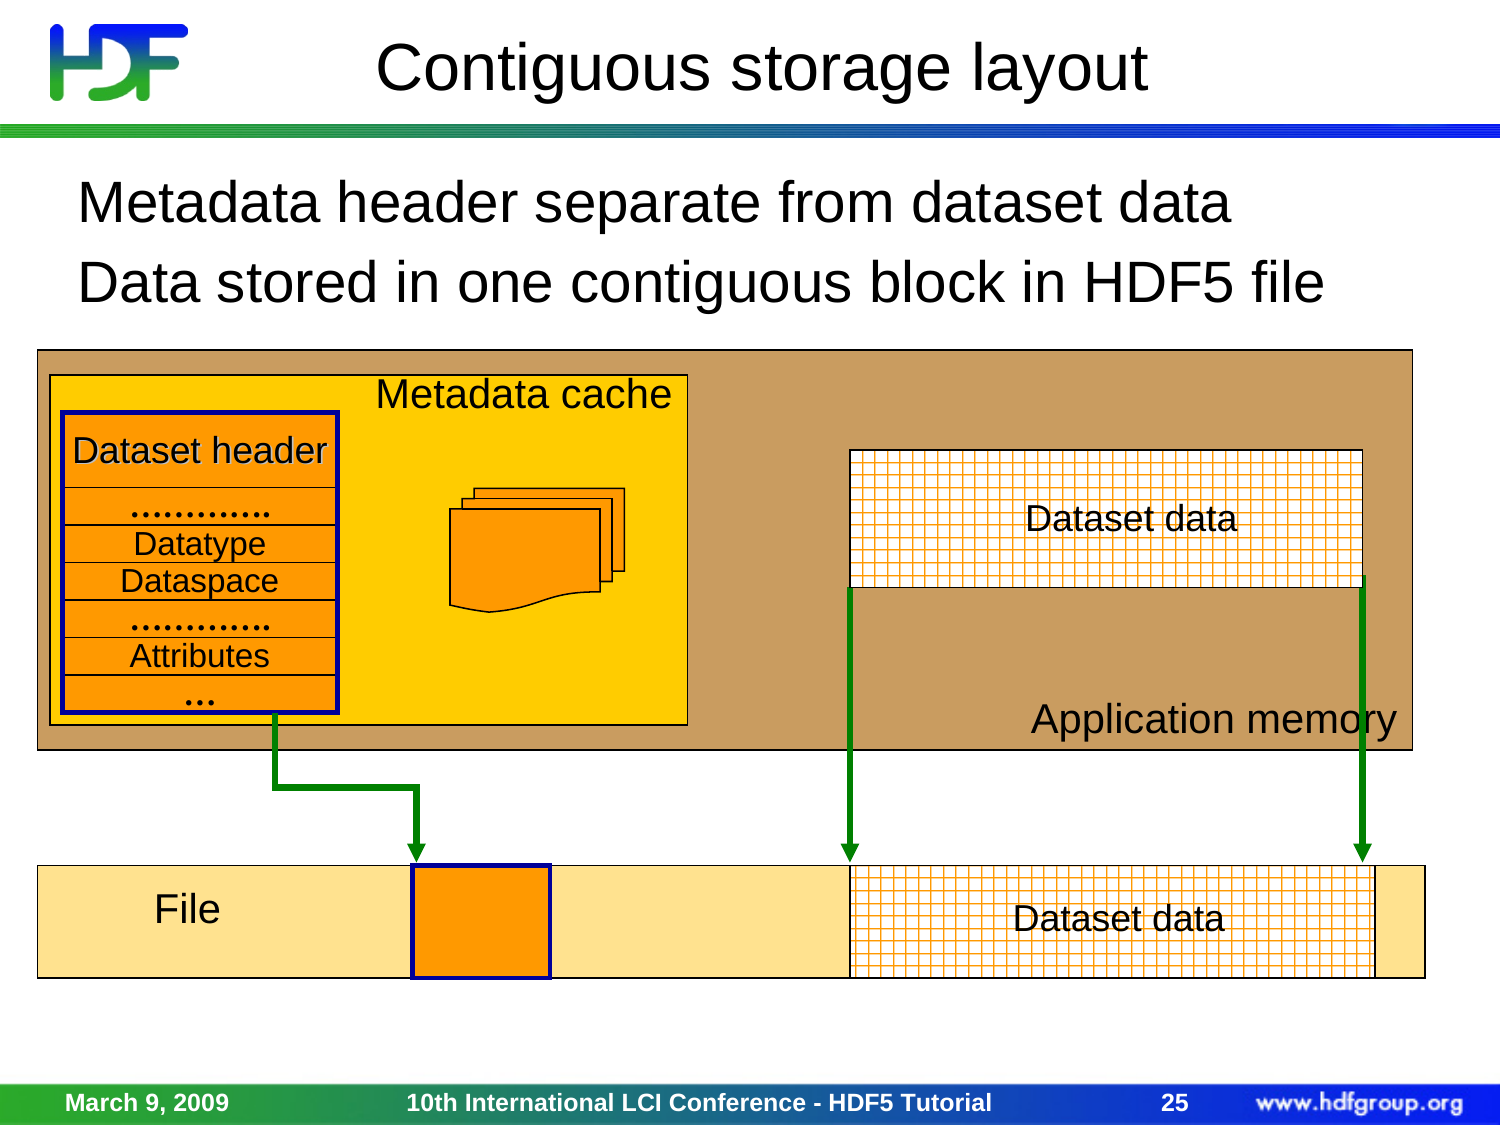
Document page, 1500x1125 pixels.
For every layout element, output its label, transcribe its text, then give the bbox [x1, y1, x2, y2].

title Contiguous storage layout [187, 22, 1338, 113]
text_box 10th International LCI Conference - HDF5 Tutorial [374, 1087, 1026, 1125]
text_box Application memory [37, 349, 1413, 750]
text_box …………. [65, 487, 335, 524]
text_box [37, 865, 410, 979]
text_box <number> [1112, 1087, 1238, 1125]
text_box Datatype [65, 524, 335, 562]
text_box Attributes [65, 637, 335, 674]
text_box [415, 868, 548, 976]
text_box Dataspace [65, 562, 335, 599]
picture [0, 0, 1500, 1125]
text_box [552, 865, 1425, 979]
text_box Dataset data [937, 889, 1301, 948]
text_box Dataset header [65, 415, 335, 487]
text_box …………. [65, 599, 335, 637]
text_box File [50, 878, 326, 941]
text_box [450, 488, 625, 613]
text_box … [65, 674, 335, 710]
text_box March 9, 2009 [49, 1087, 313, 1125]
text_box Dataset data [950, 489, 1313, 548]
text_box [849, 450, 1363, 588]
text_box Application memory [853, 588, 1359, 750]
text_box Metadata cache [49, 374, 688, 725]
list Metadata header separate from dataset data Data stored in one contiguous block in HDF5 file [62, 162, 1450, 351]
